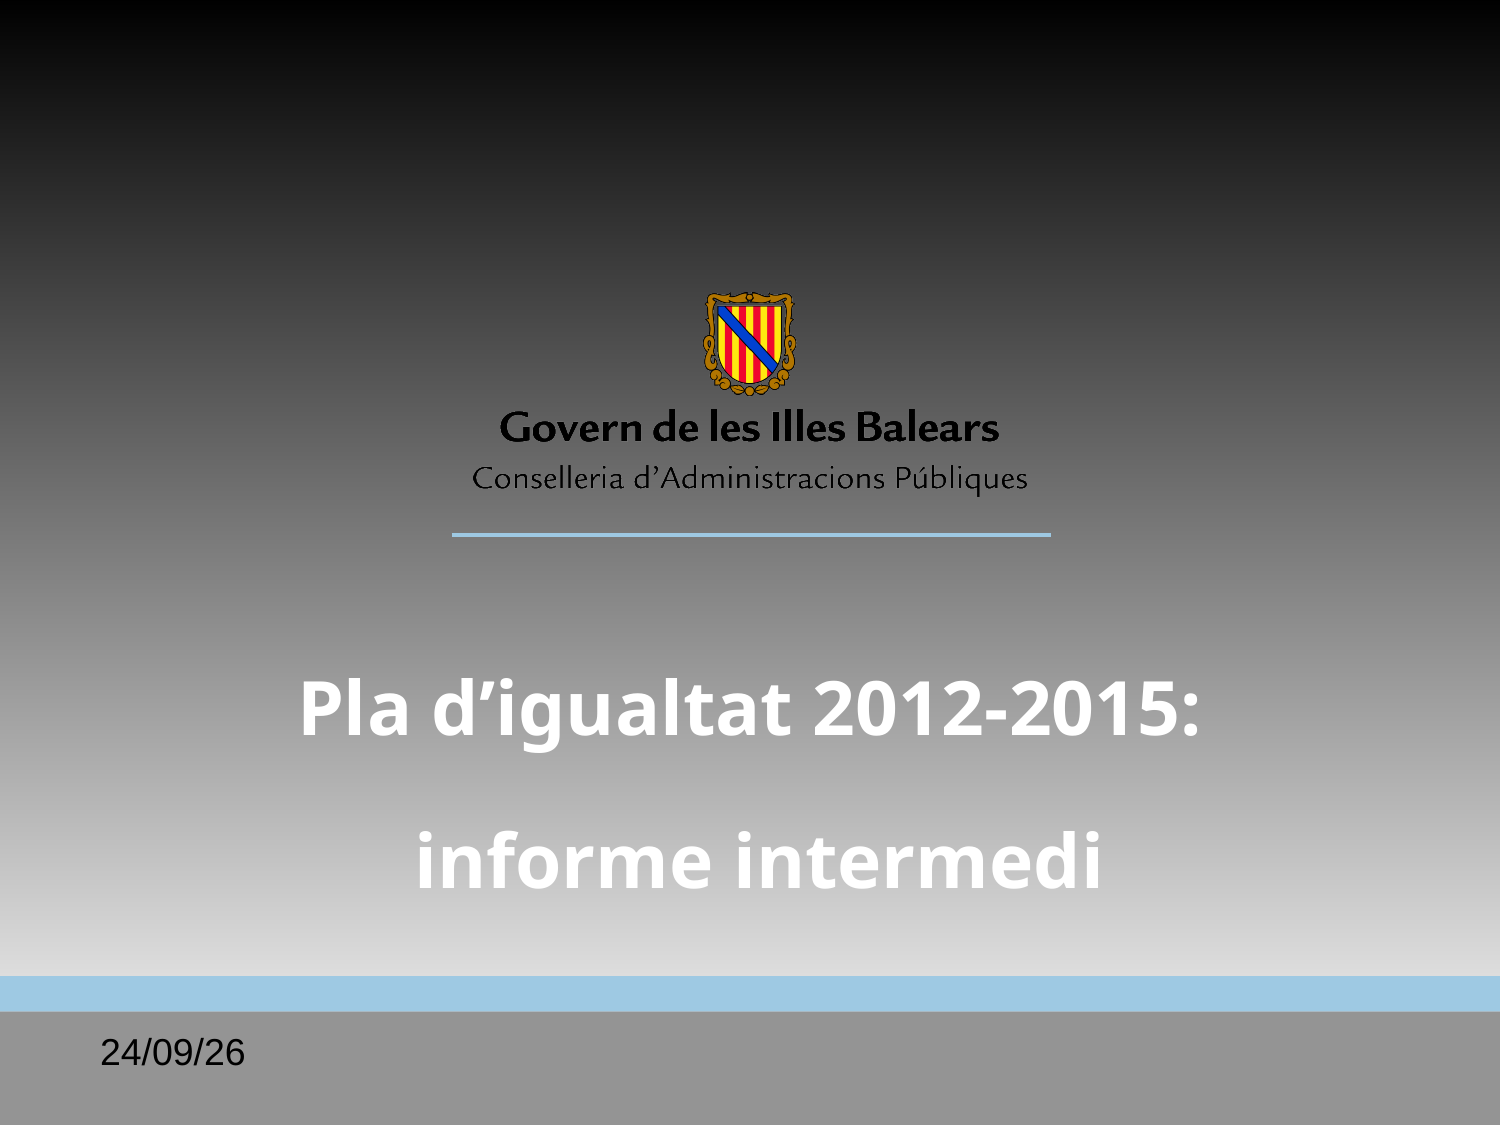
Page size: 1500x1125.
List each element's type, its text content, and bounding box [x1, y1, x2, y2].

picture [473, 292, 1027, 497]
title Pla d’igualtat 2012-2015: informe intermedi [0, 564, 1500, 950]
